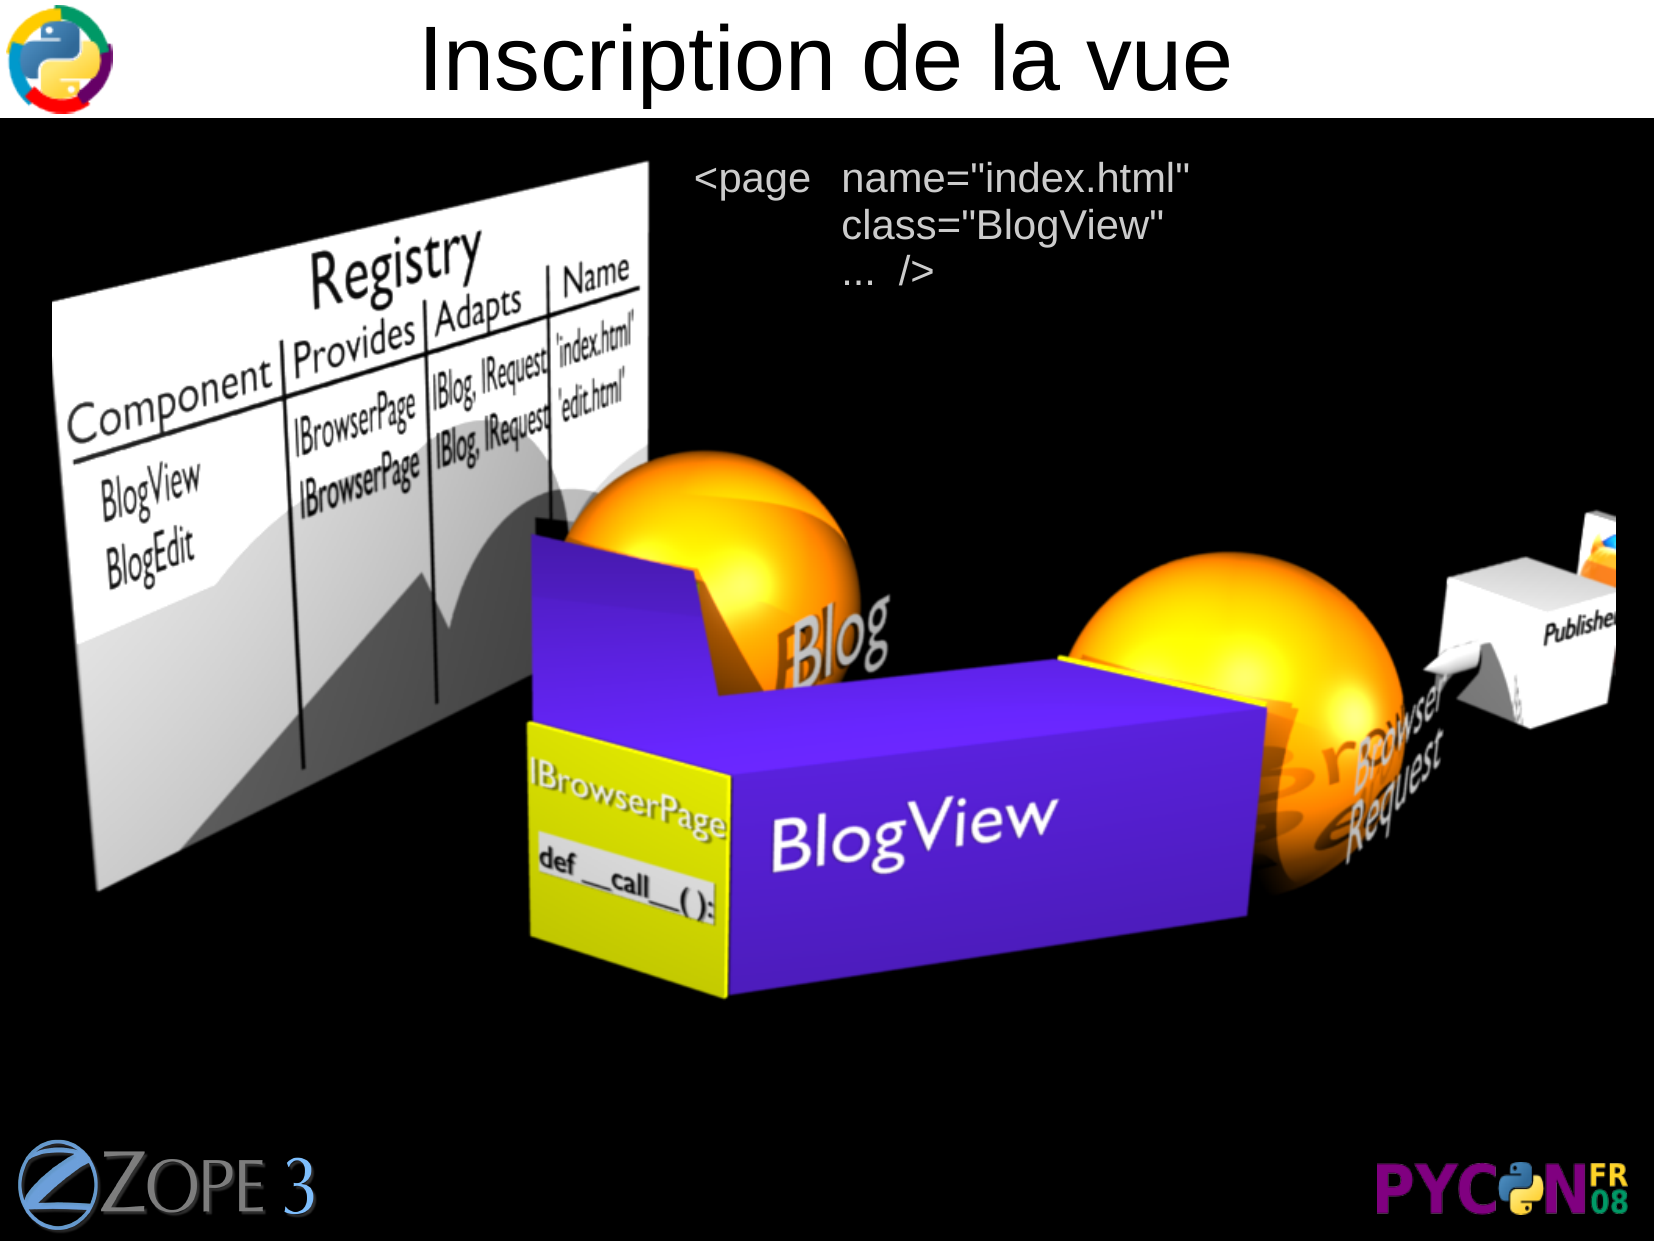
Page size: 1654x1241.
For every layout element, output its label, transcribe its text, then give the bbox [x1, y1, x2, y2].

title Inscription de la vue [82, 0, 1571, 119]
picture [6, 5, 82, 114]
picture [1377, 1162, 1628, 1215]
text_box <page name="index.html" class="BlogView" ... /> [679, 147, 1654, 384]
picture [52, 158, 1616, 1096]
